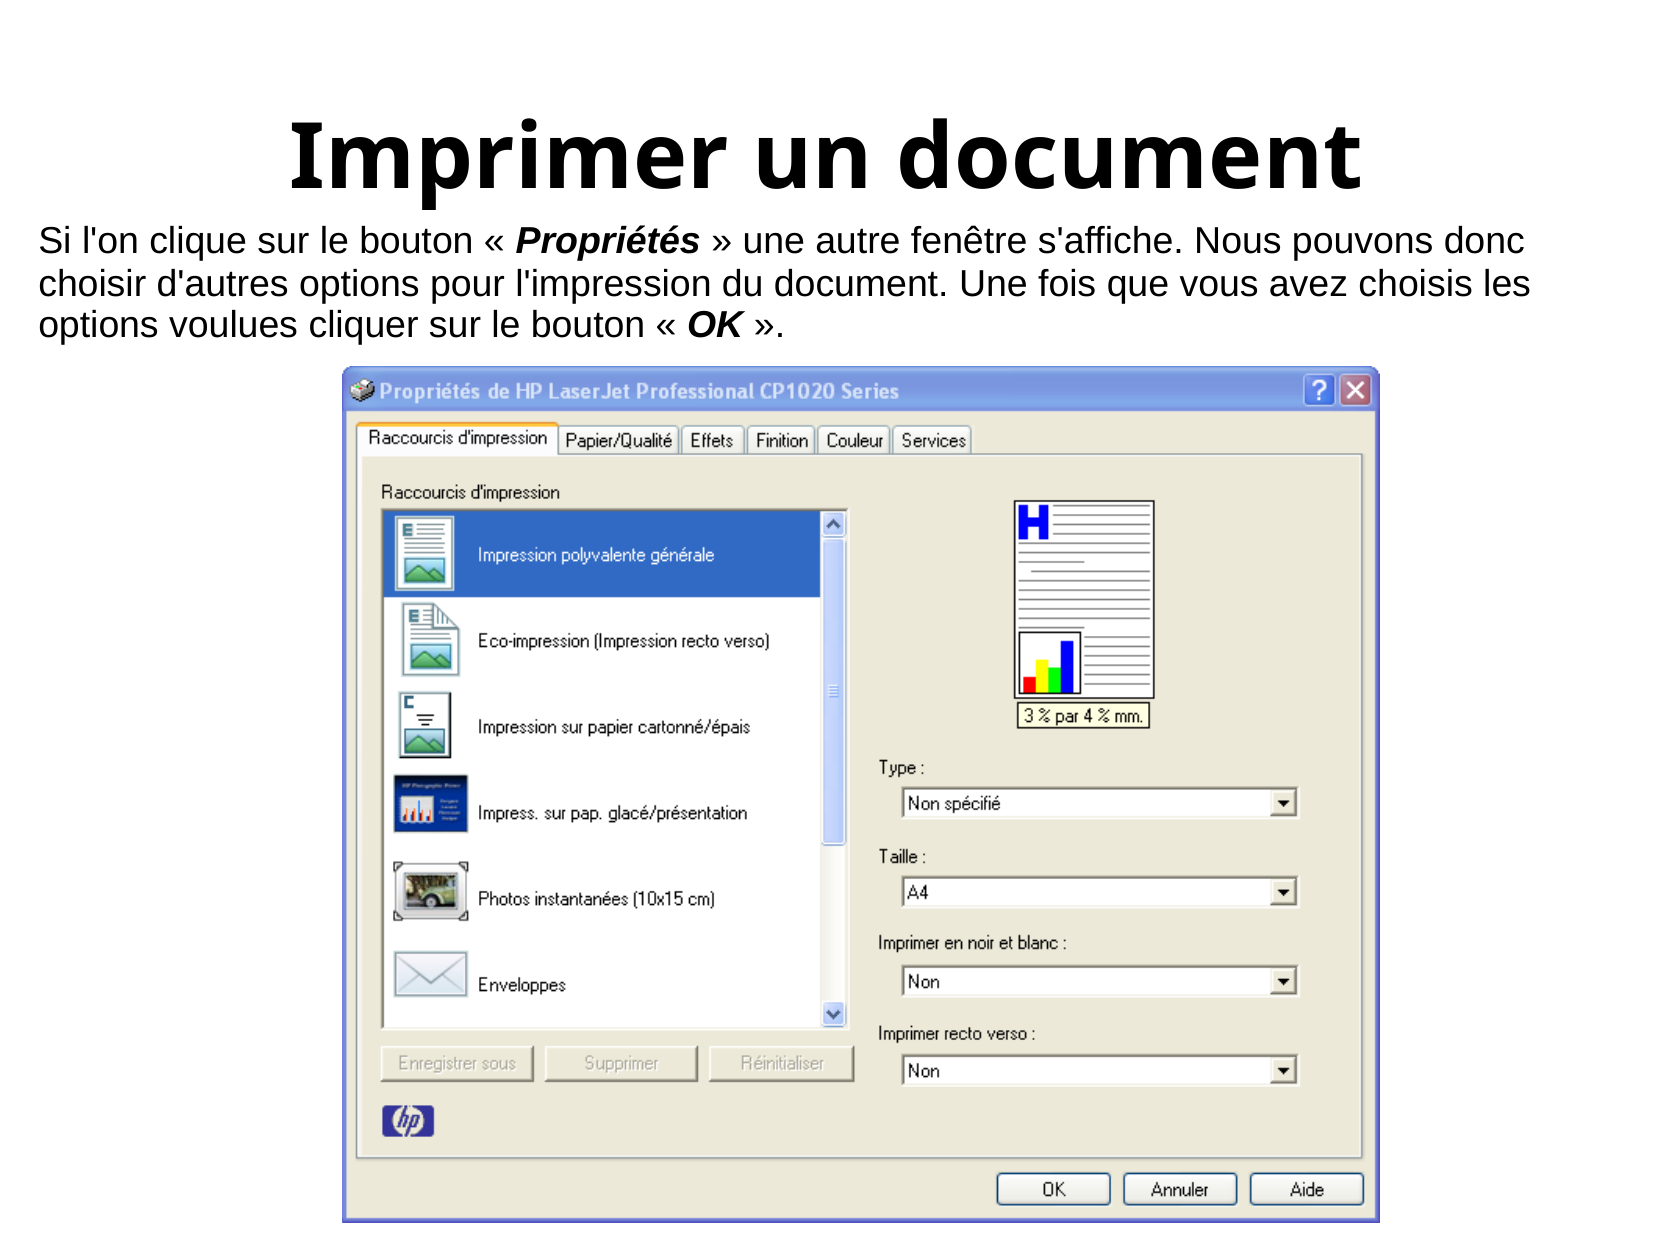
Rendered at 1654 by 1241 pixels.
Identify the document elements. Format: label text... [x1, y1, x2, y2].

title Imprimer un document [82, 49, 1571, 212]
text_box Si l'on clique sur le bouton « Propriétés » une autre fenêtre s'affiche. Nous pouvons donc choisir d'autres options pour l'impression du document. Une fois que vous avez choisis les options voulues cliquer sur le bouton « OK ». [23, 212, 1619, 356]
picture [342, 366, 1380, 1223]
